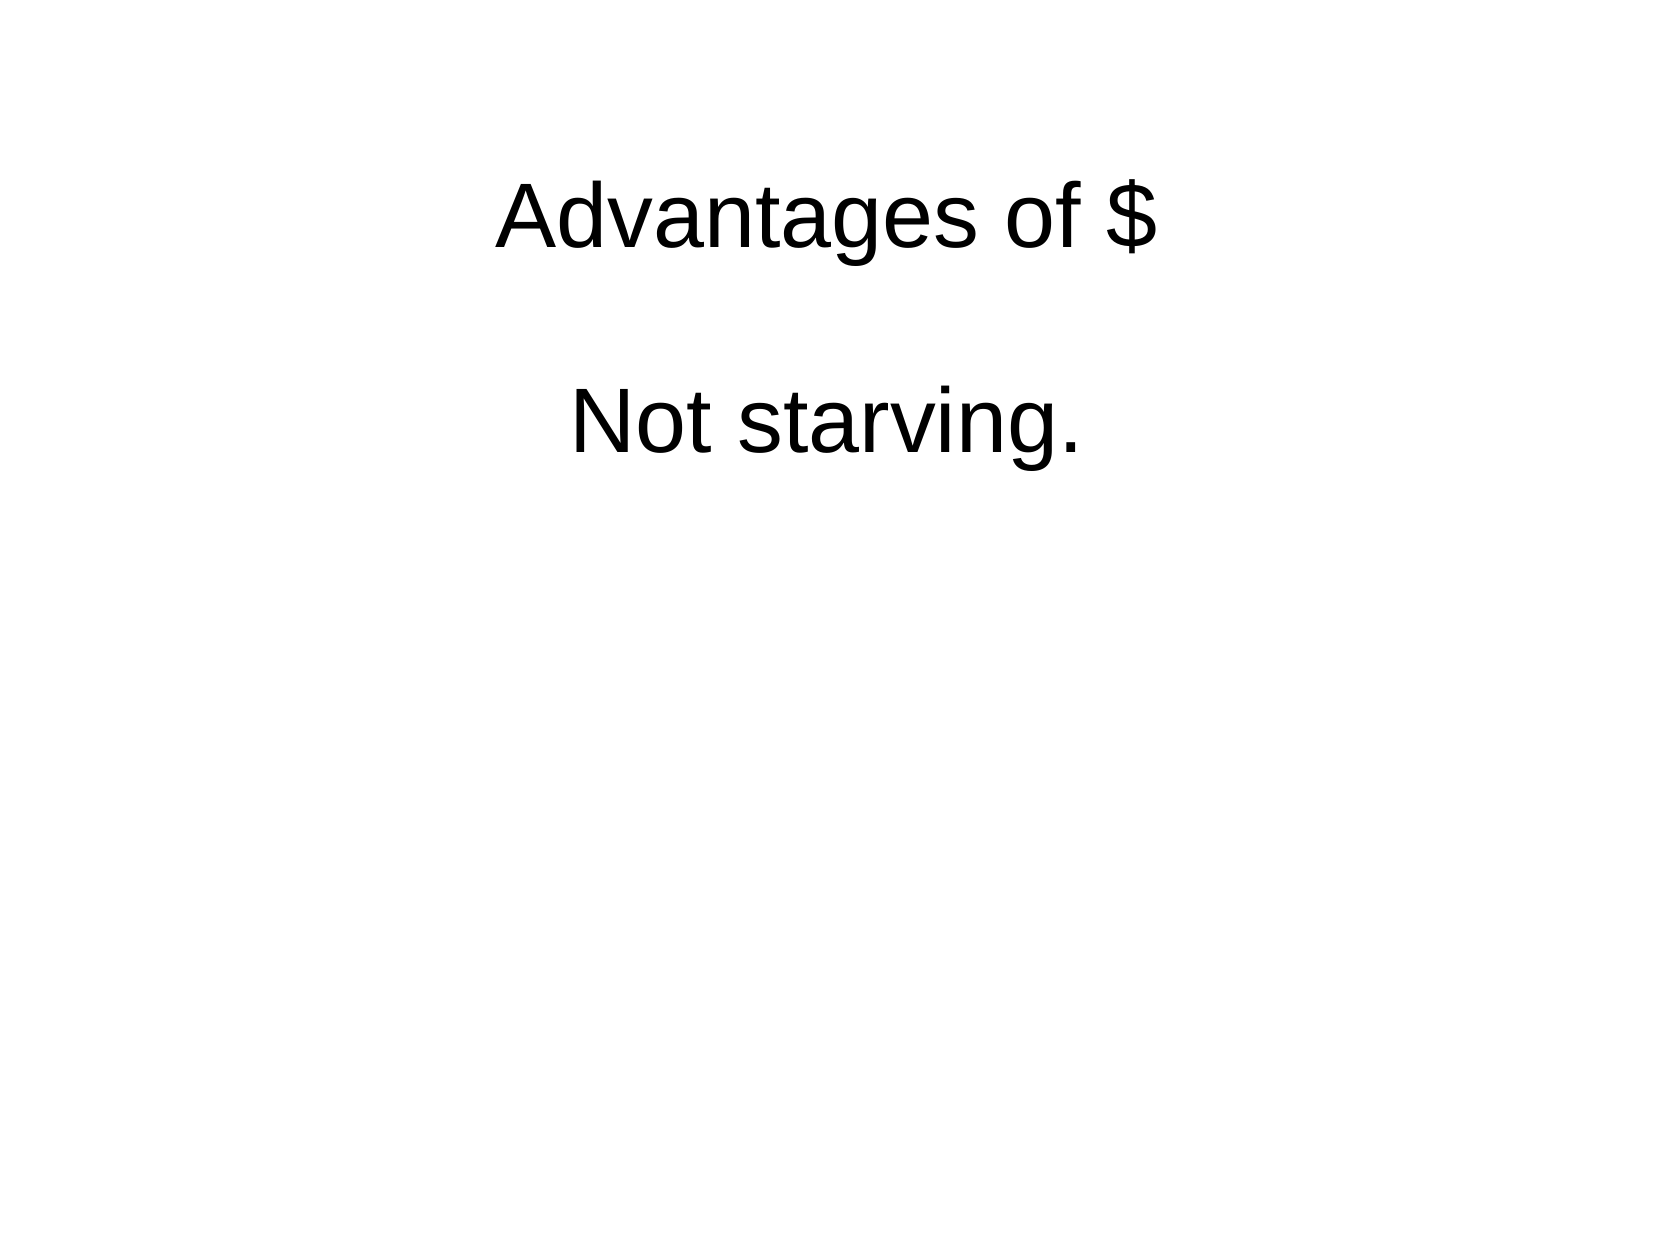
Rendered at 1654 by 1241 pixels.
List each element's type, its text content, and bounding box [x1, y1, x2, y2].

title Advantages of $ Not starving. [82, 164, 1571, 1087]
